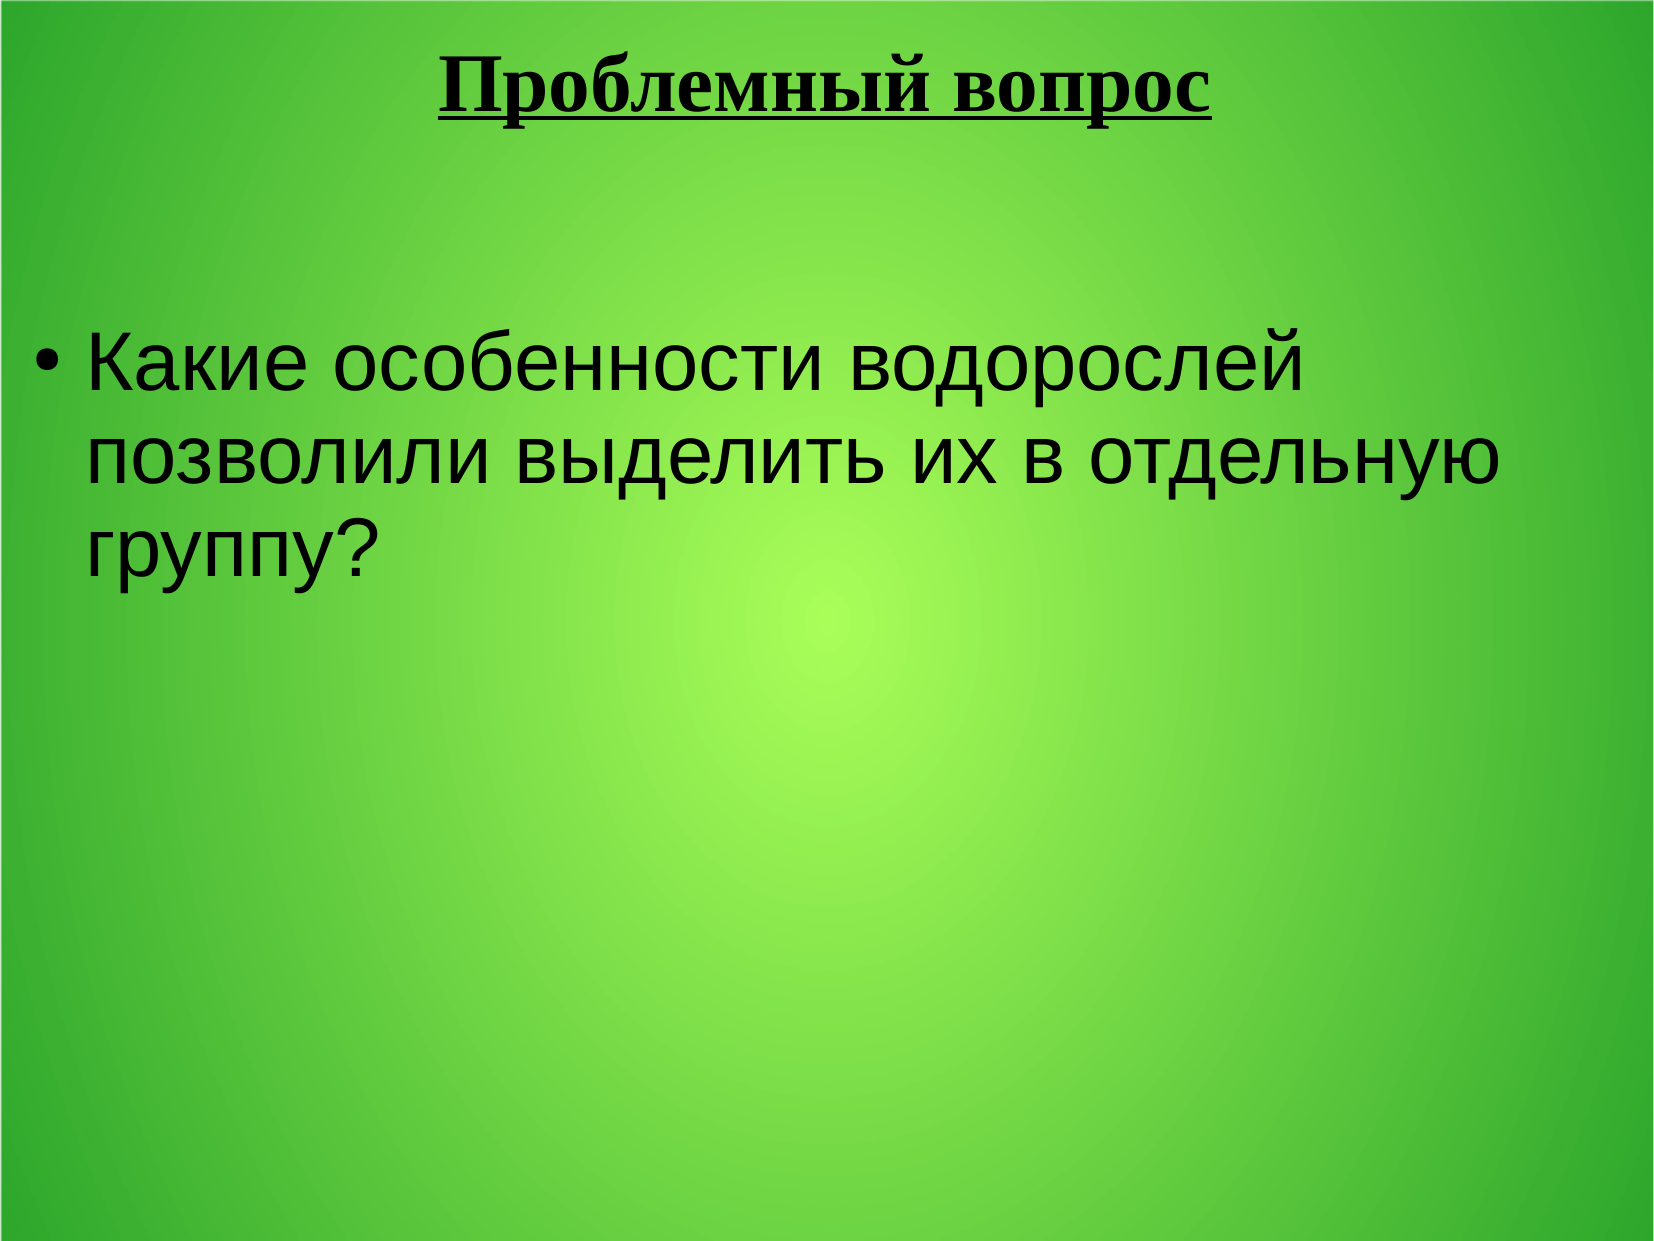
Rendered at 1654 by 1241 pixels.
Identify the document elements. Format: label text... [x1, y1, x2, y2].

picture [0, 0, 1654, 1241]
text_box Проблемный вопрос Какие особенности водорослей позволили выделить их в отдельную группу? [0, 29, 1580, 602]
text_box [29, 265, 1625, 1106]
